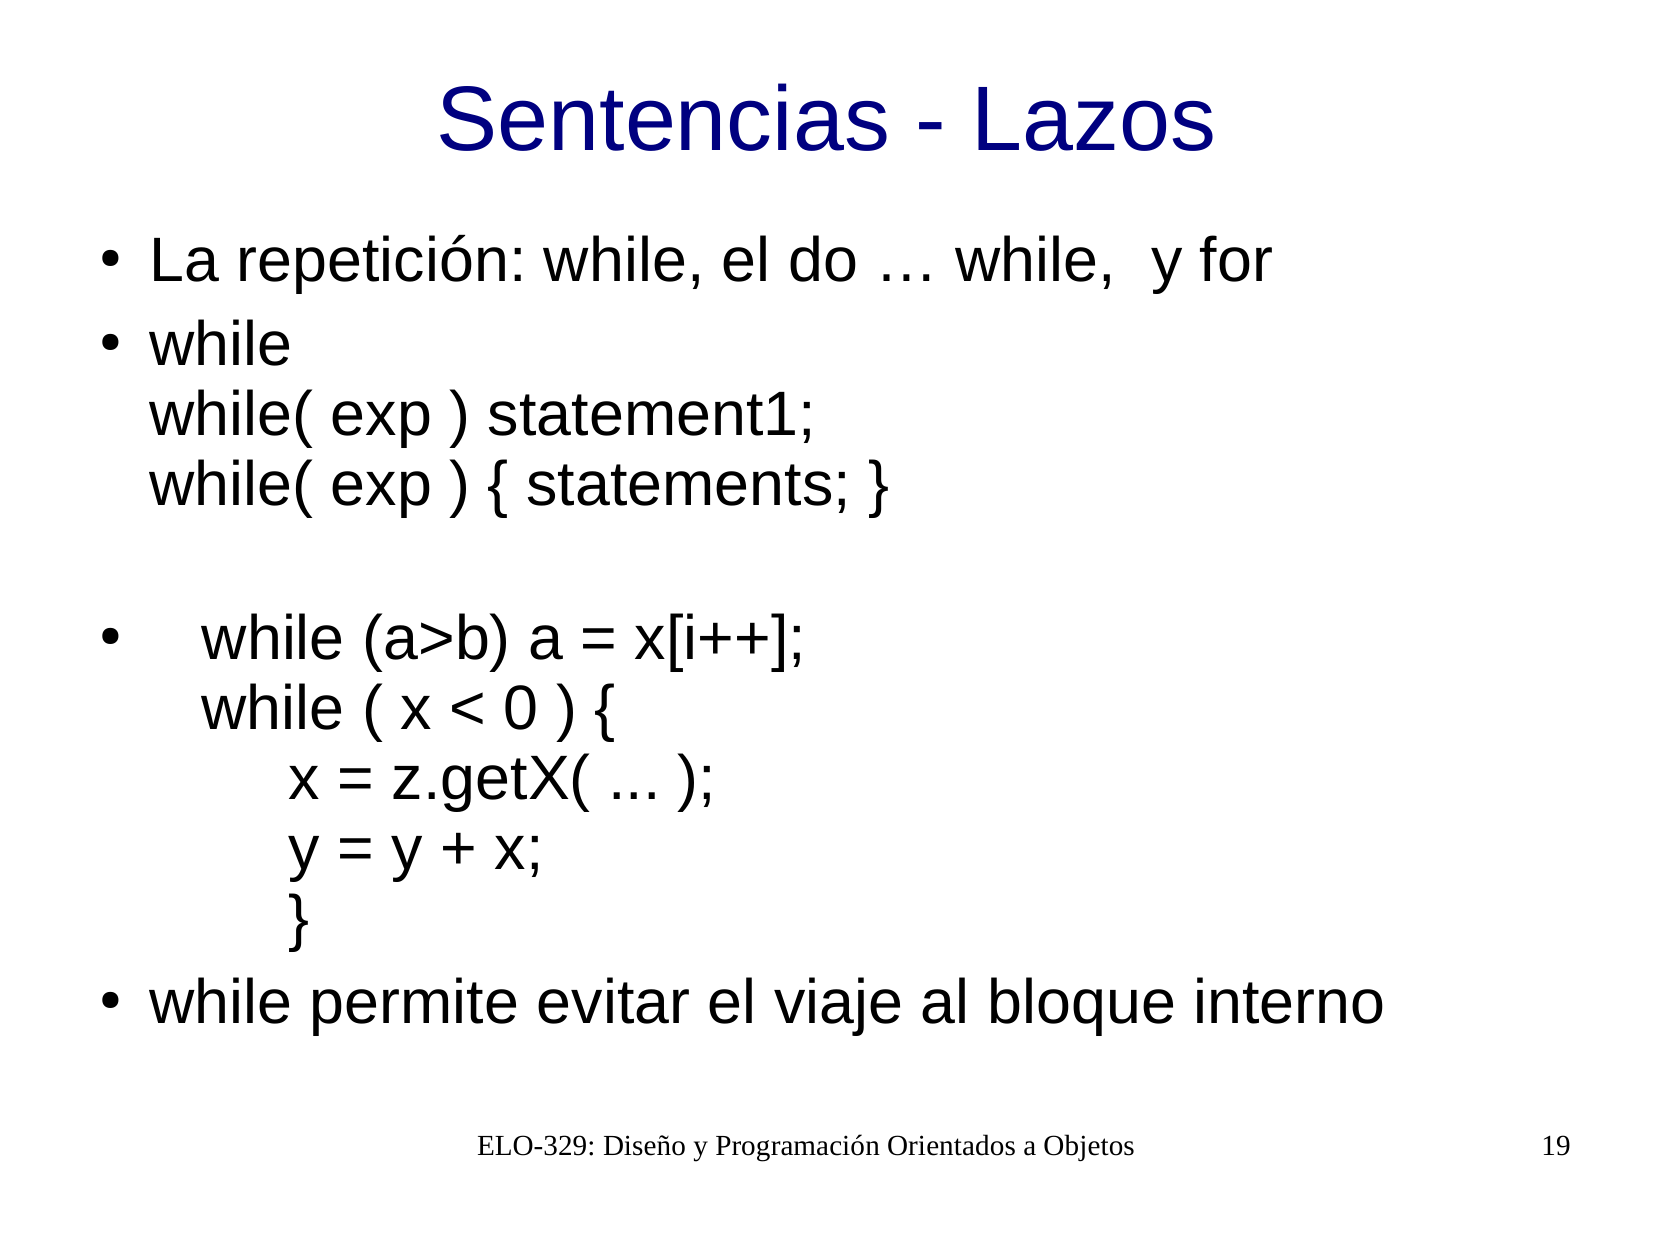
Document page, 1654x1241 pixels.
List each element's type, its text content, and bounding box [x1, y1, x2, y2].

list La repetición: while, el do … while, y for while while( exp ) statement1; while( exp ) { statements; } while (a>b) a = x[i++]; while ( x < 0 ) { x = z.getX( ... ); y = y + x; } while permite evitar el viaje al bloque interno [82, 225, 1571, 1044]
title Sentencias - Lazos [82, 56, 1571, 181]
